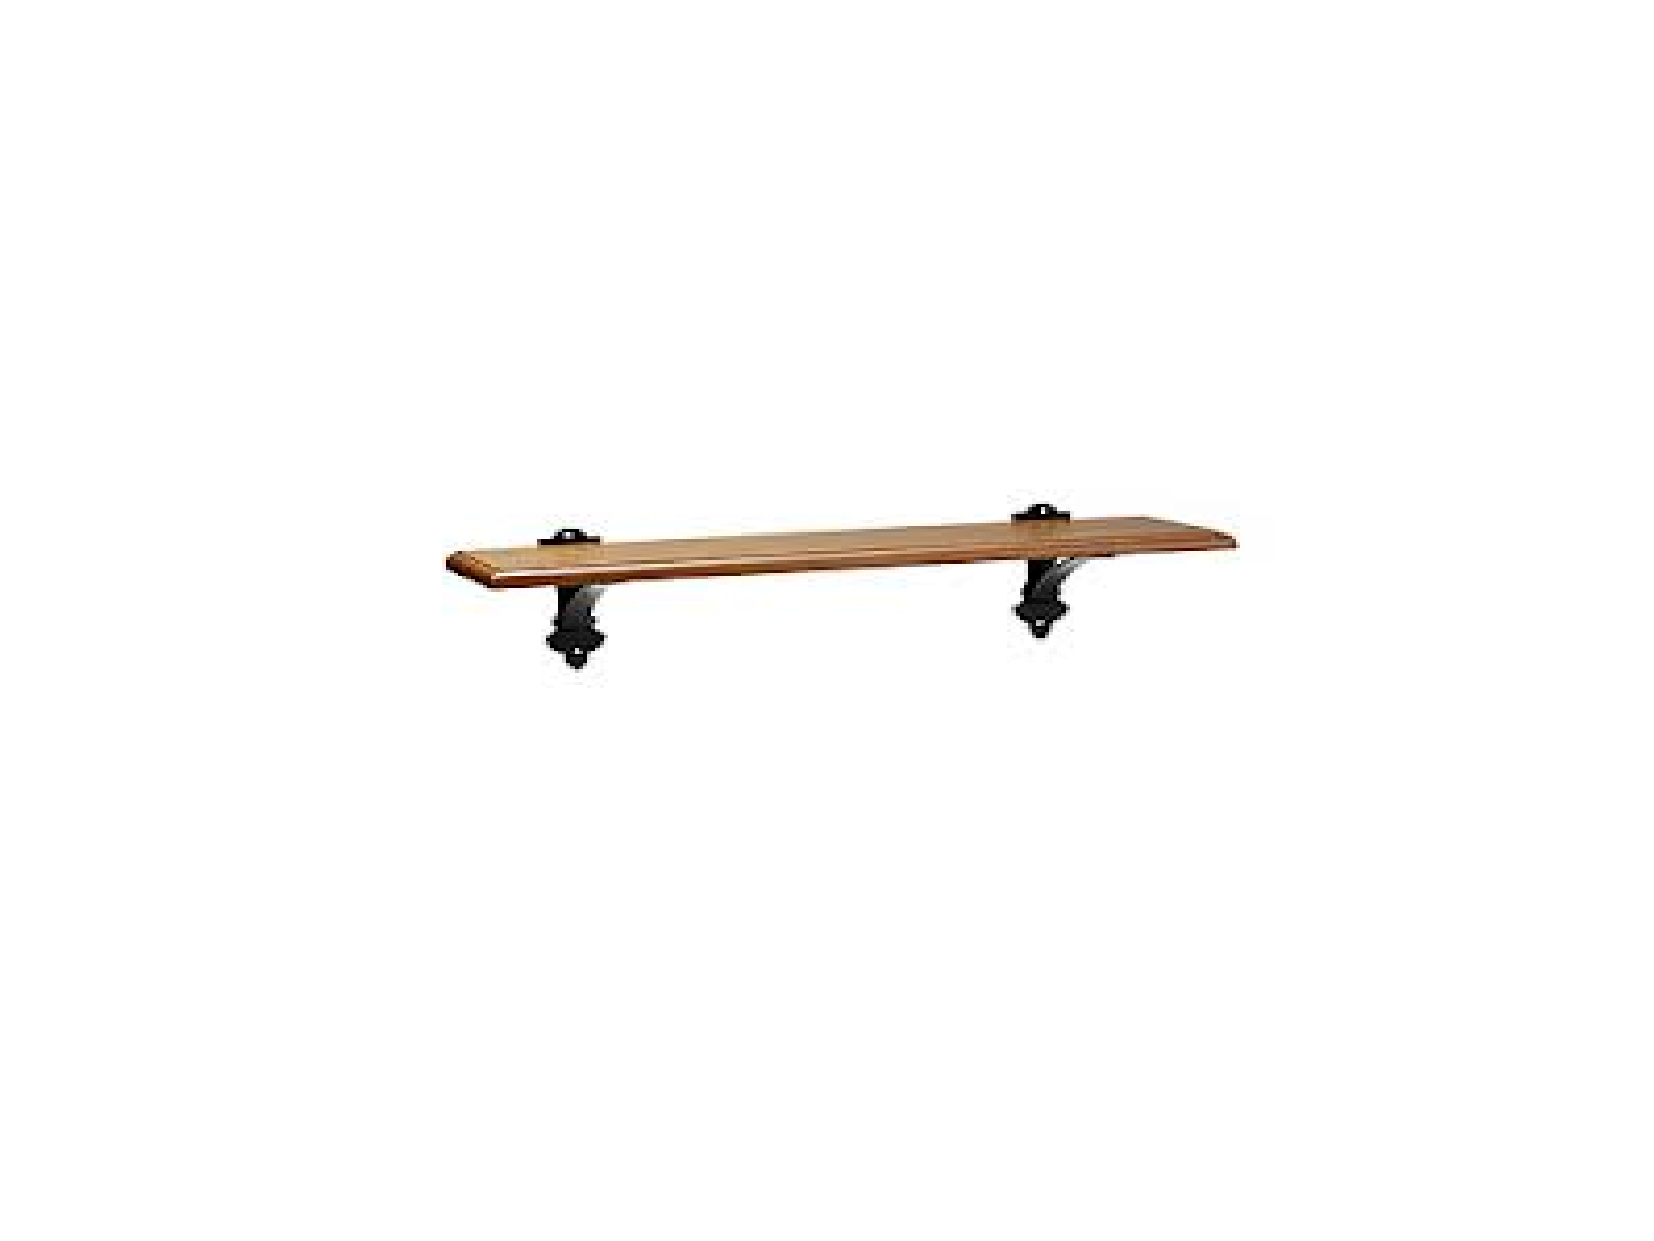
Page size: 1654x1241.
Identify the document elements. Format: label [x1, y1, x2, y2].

picture [442, 265, 1274, 888]
